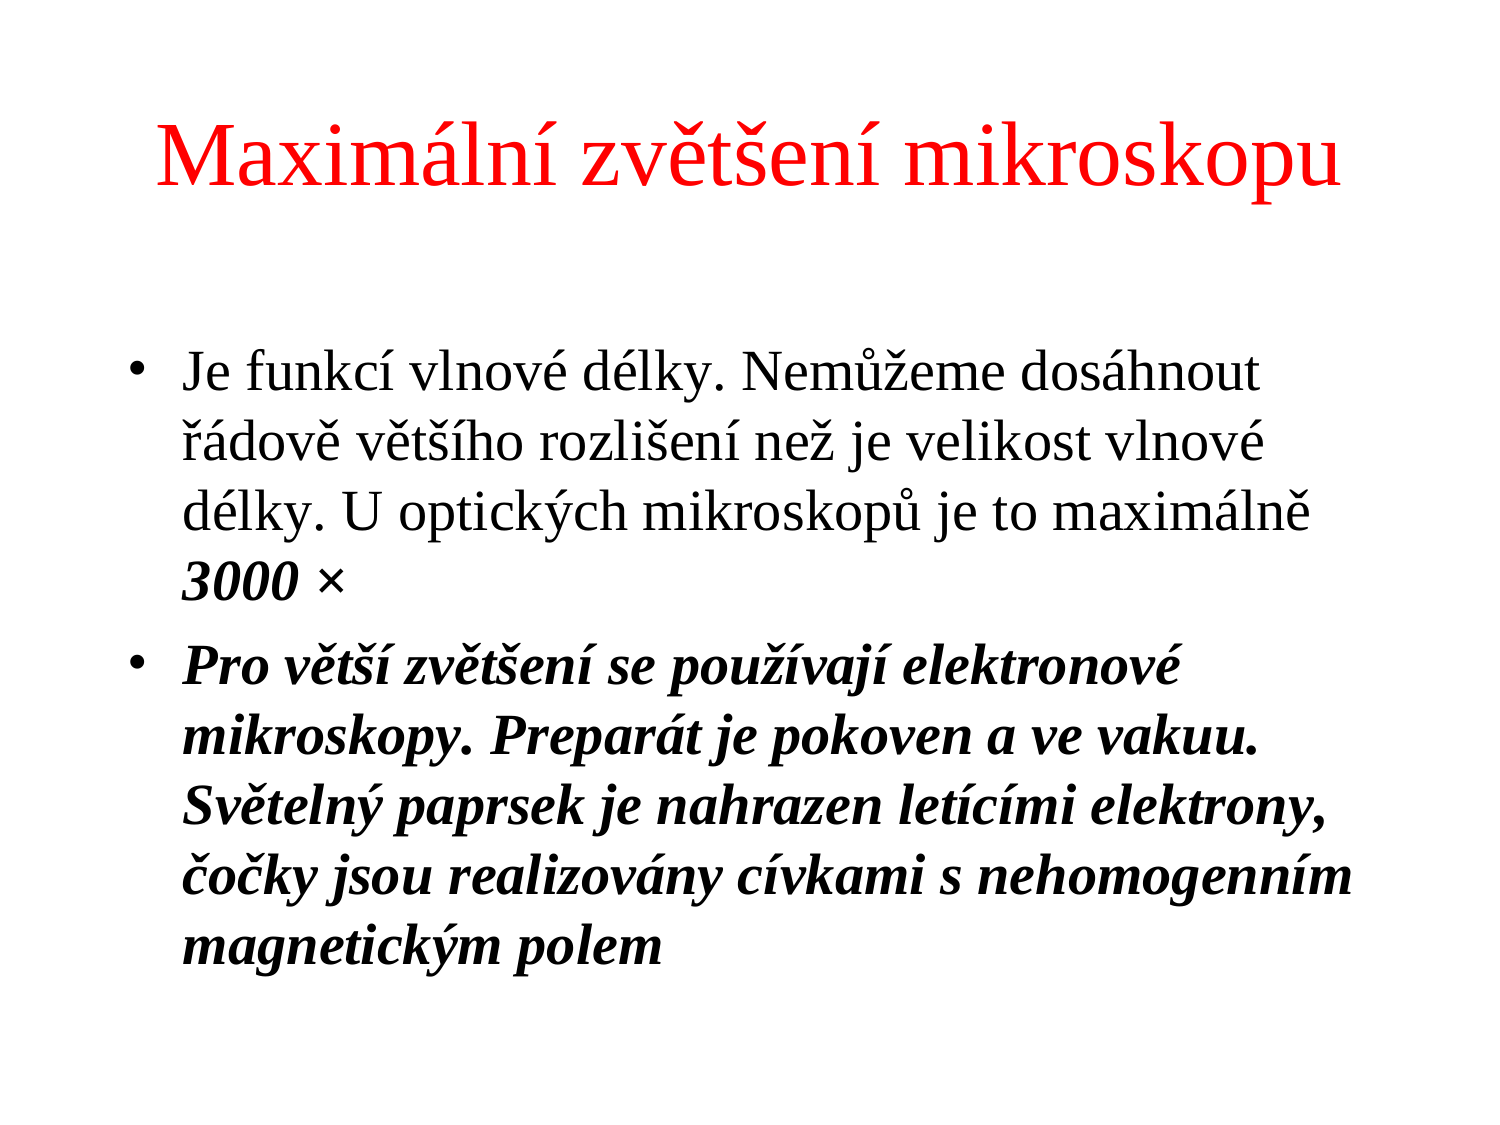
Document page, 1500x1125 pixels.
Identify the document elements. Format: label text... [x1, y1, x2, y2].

title Maximální zvětšení mikroskopu [112, 54, 1388, 243]
list Je funkcí vlnové délky. Nemůžeme dosáhnout řádově většího rozlišení než je velikost vlnové délky. U optických mikroskopů je to maximálně 3000 × Pro větší zvětšení se používají elektronové mikroskopy. Preparát je pokoven a ve vakuu. Světelný paprsek je nahrazen letícími elektrony, čočky jsou realizovány cívkami s nehomogenním magnetickým polem [112, 324, 1388, 1001]
